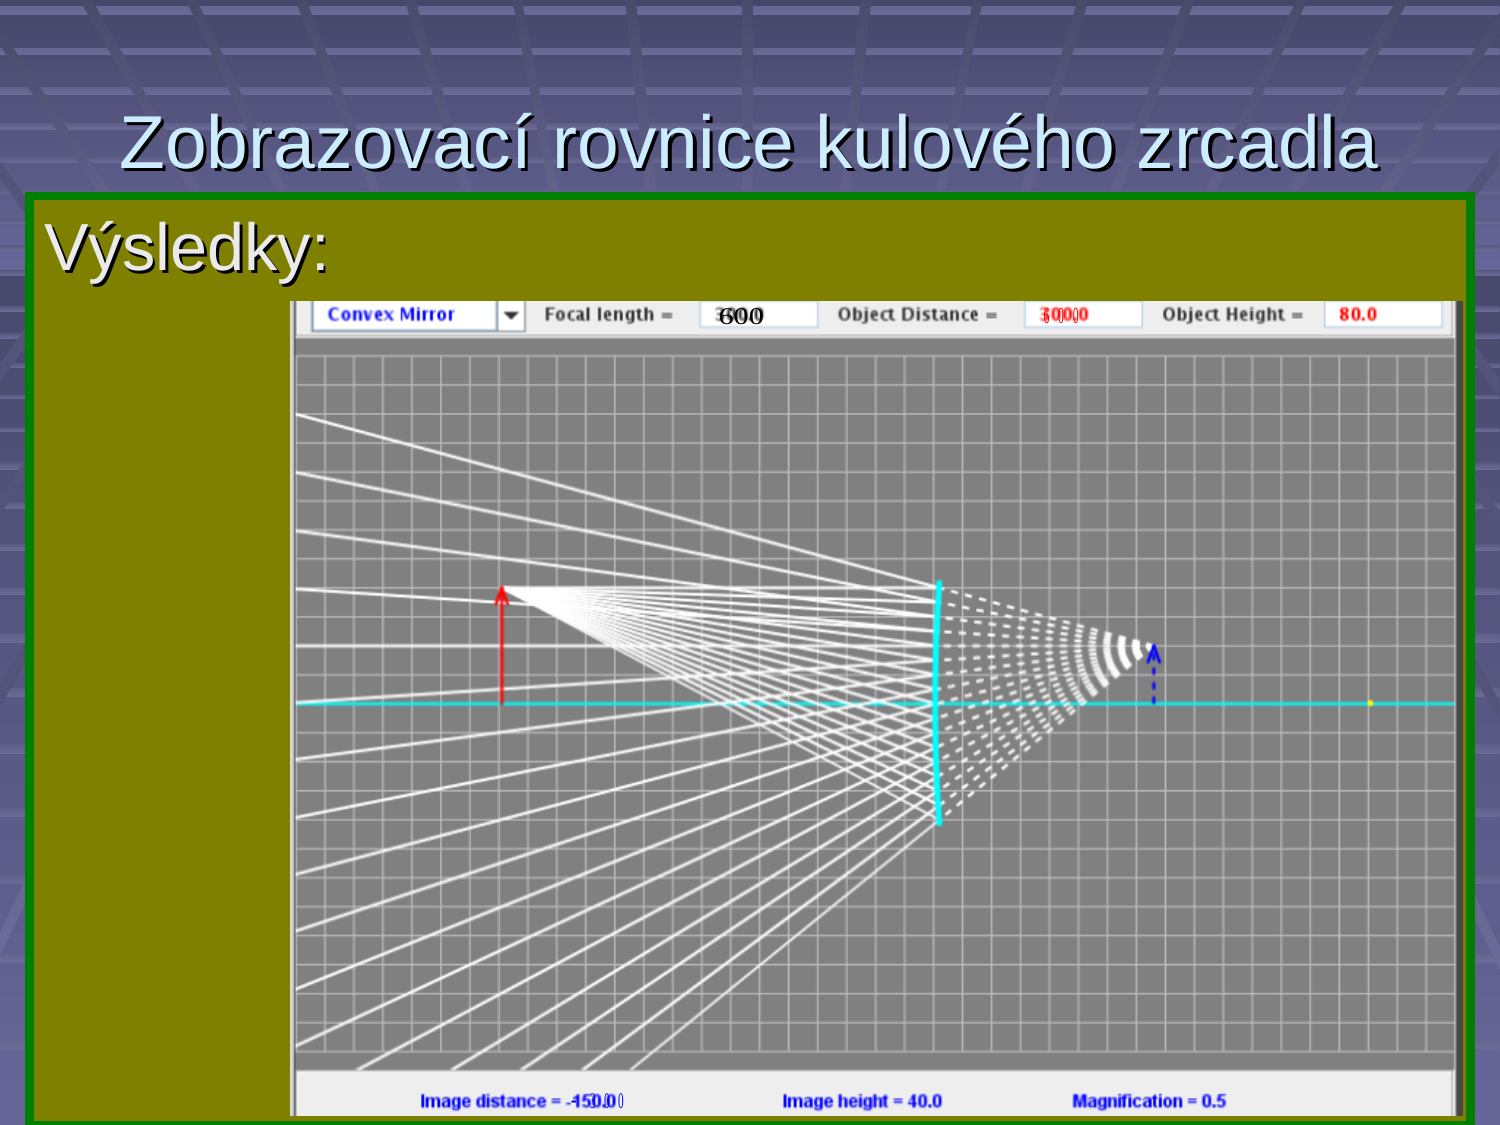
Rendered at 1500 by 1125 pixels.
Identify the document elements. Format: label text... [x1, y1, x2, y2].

chart [566, 1088, 637, 1115]
picture [290, 301, 1463, 1116]
title Zobrazovací rovnice kulového zrcadla [74, 44, 1425, 192]
chart [714, 302, 771, 331]
chart [1039, 302, 1094, 330]
list Výsledky: [29, 196, 1471, 1125]
